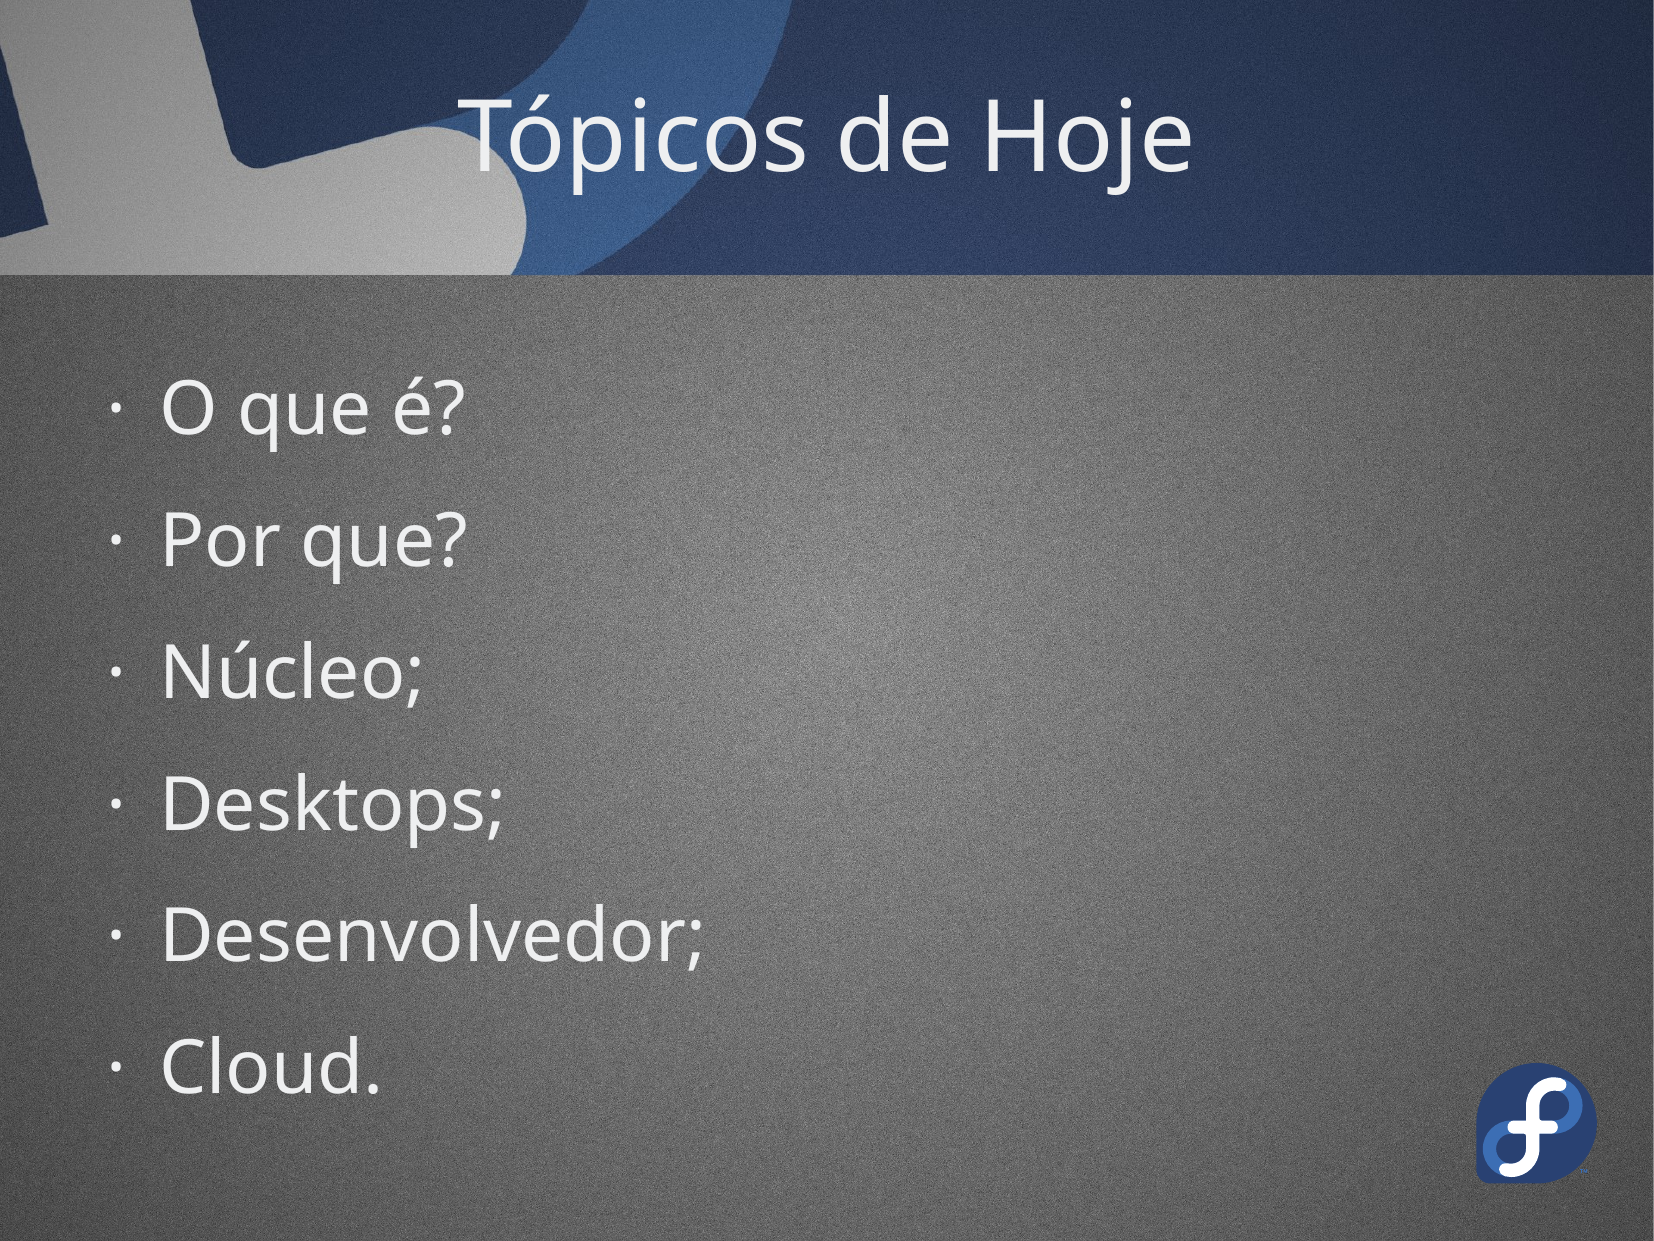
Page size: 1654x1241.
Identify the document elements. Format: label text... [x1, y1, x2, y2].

picture [0, 0, 1654, 1241]
list O que é? Por que? Núcleo; Desktops; Desenvolvedor; Cloud. [88, 354, 1565, 1063]
title Tópicos de Hoje [88, 29, 1565, 237]
